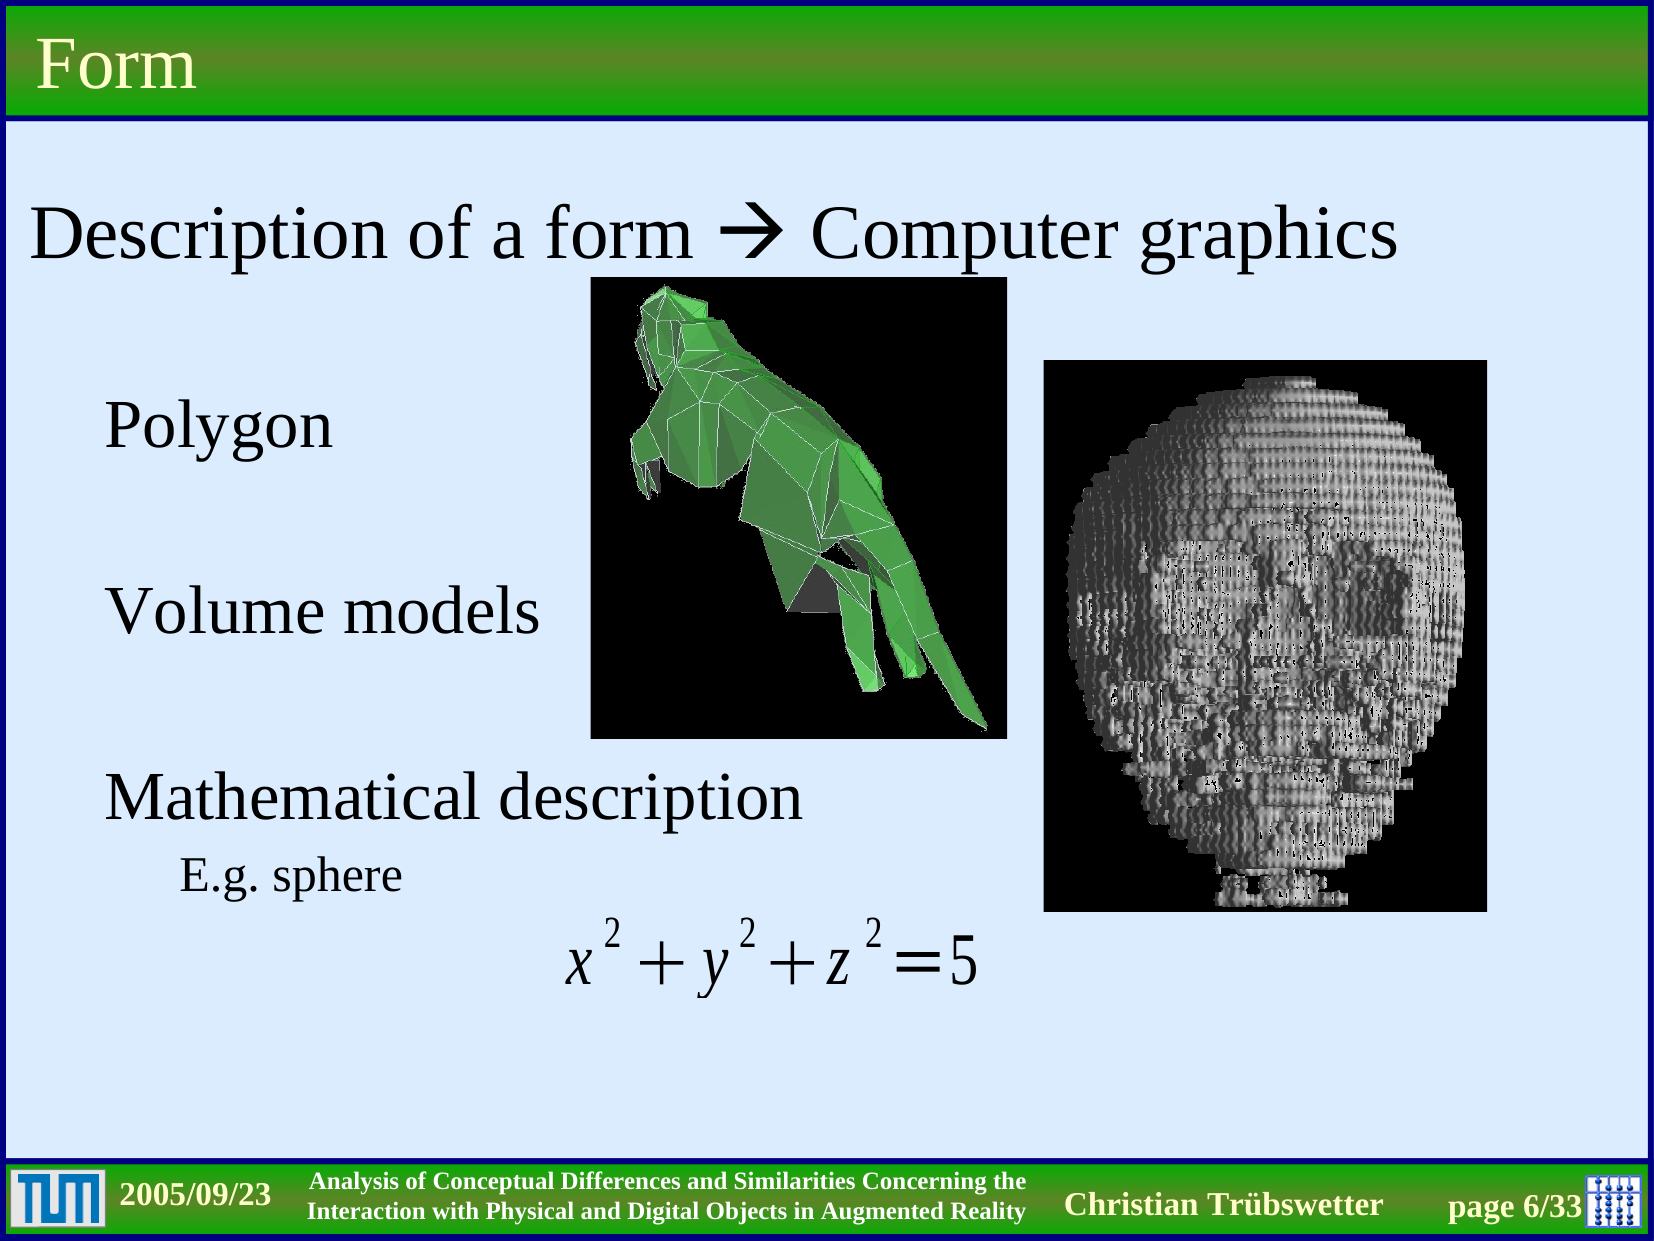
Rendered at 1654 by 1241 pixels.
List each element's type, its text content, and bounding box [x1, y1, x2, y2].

title Form [35, 0, 1627, 176]
picture [543, 905, 1004, 999]
list Description of a form  Computer graphics Polygon Volume models Mathematical description E.g. sphere [29, 190, 1477, 1149]
picture [18, 1174, 99, 1223]
picture [590, 277, 1008, 739]
picture [1043, 360, 1488, 912]
picture [1585, 1175, 1642, 1228]
